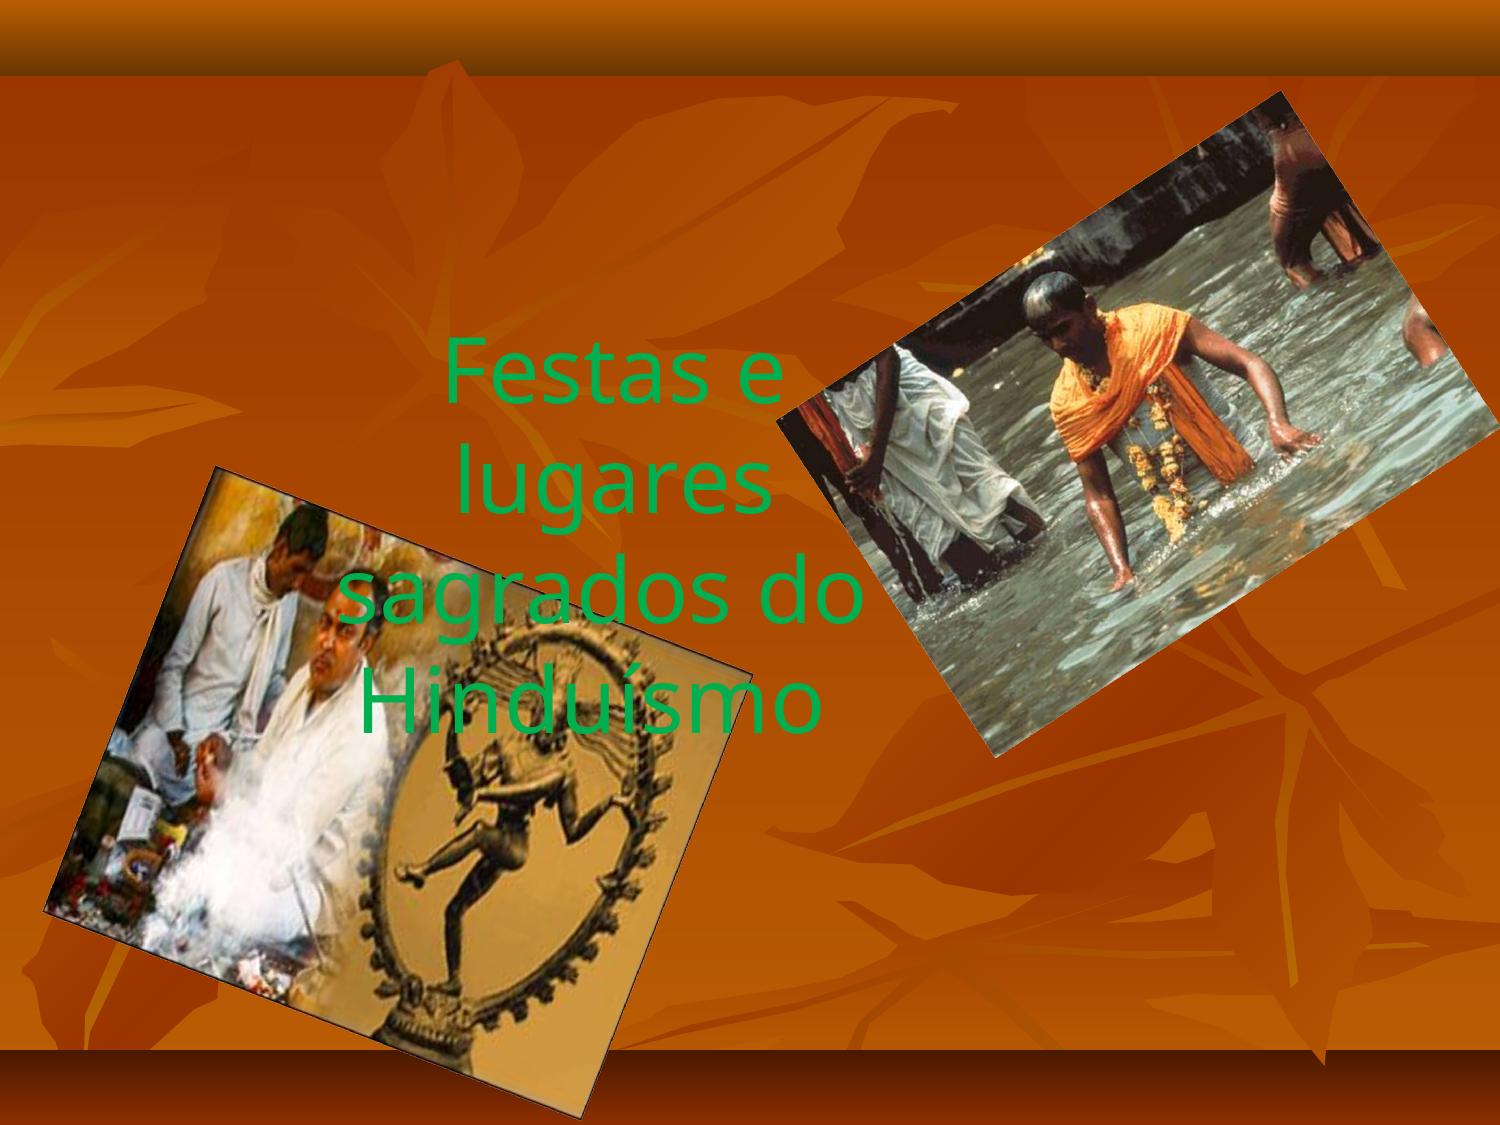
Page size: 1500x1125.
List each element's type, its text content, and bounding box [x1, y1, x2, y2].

text_box Festas e lugares sagrados do Hinduísmo [253, 304, 975, 760]
picture [952, 90, 1500, 758]
picture [41, 464, 721, 1121]
